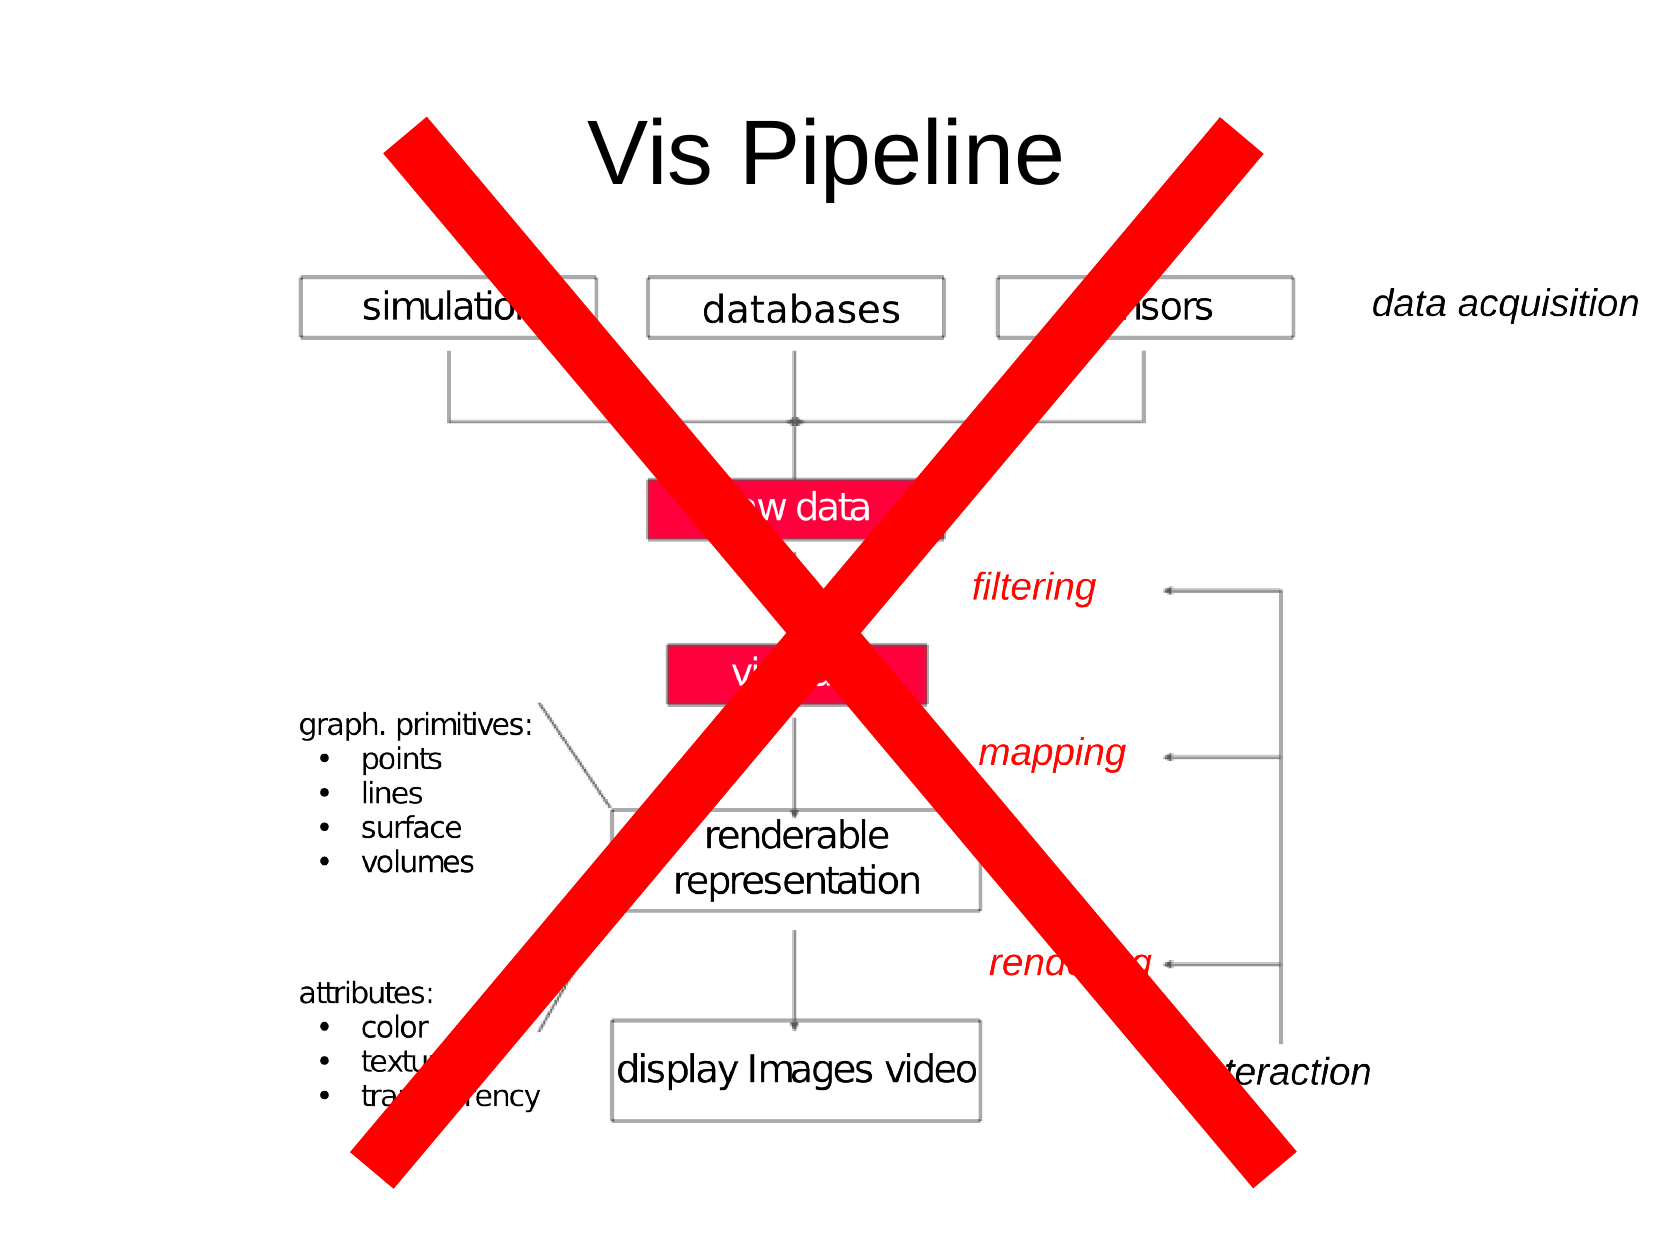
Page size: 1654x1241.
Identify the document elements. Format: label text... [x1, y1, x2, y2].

picture [294, 275, 785, 1123]
title Vis Pipeline [82, 49, 1571, 257]
picture [862, 275, 1654, 1123]
picture [450, 678, 1197, 1123]
picture [561, 275, 1086, 587]
